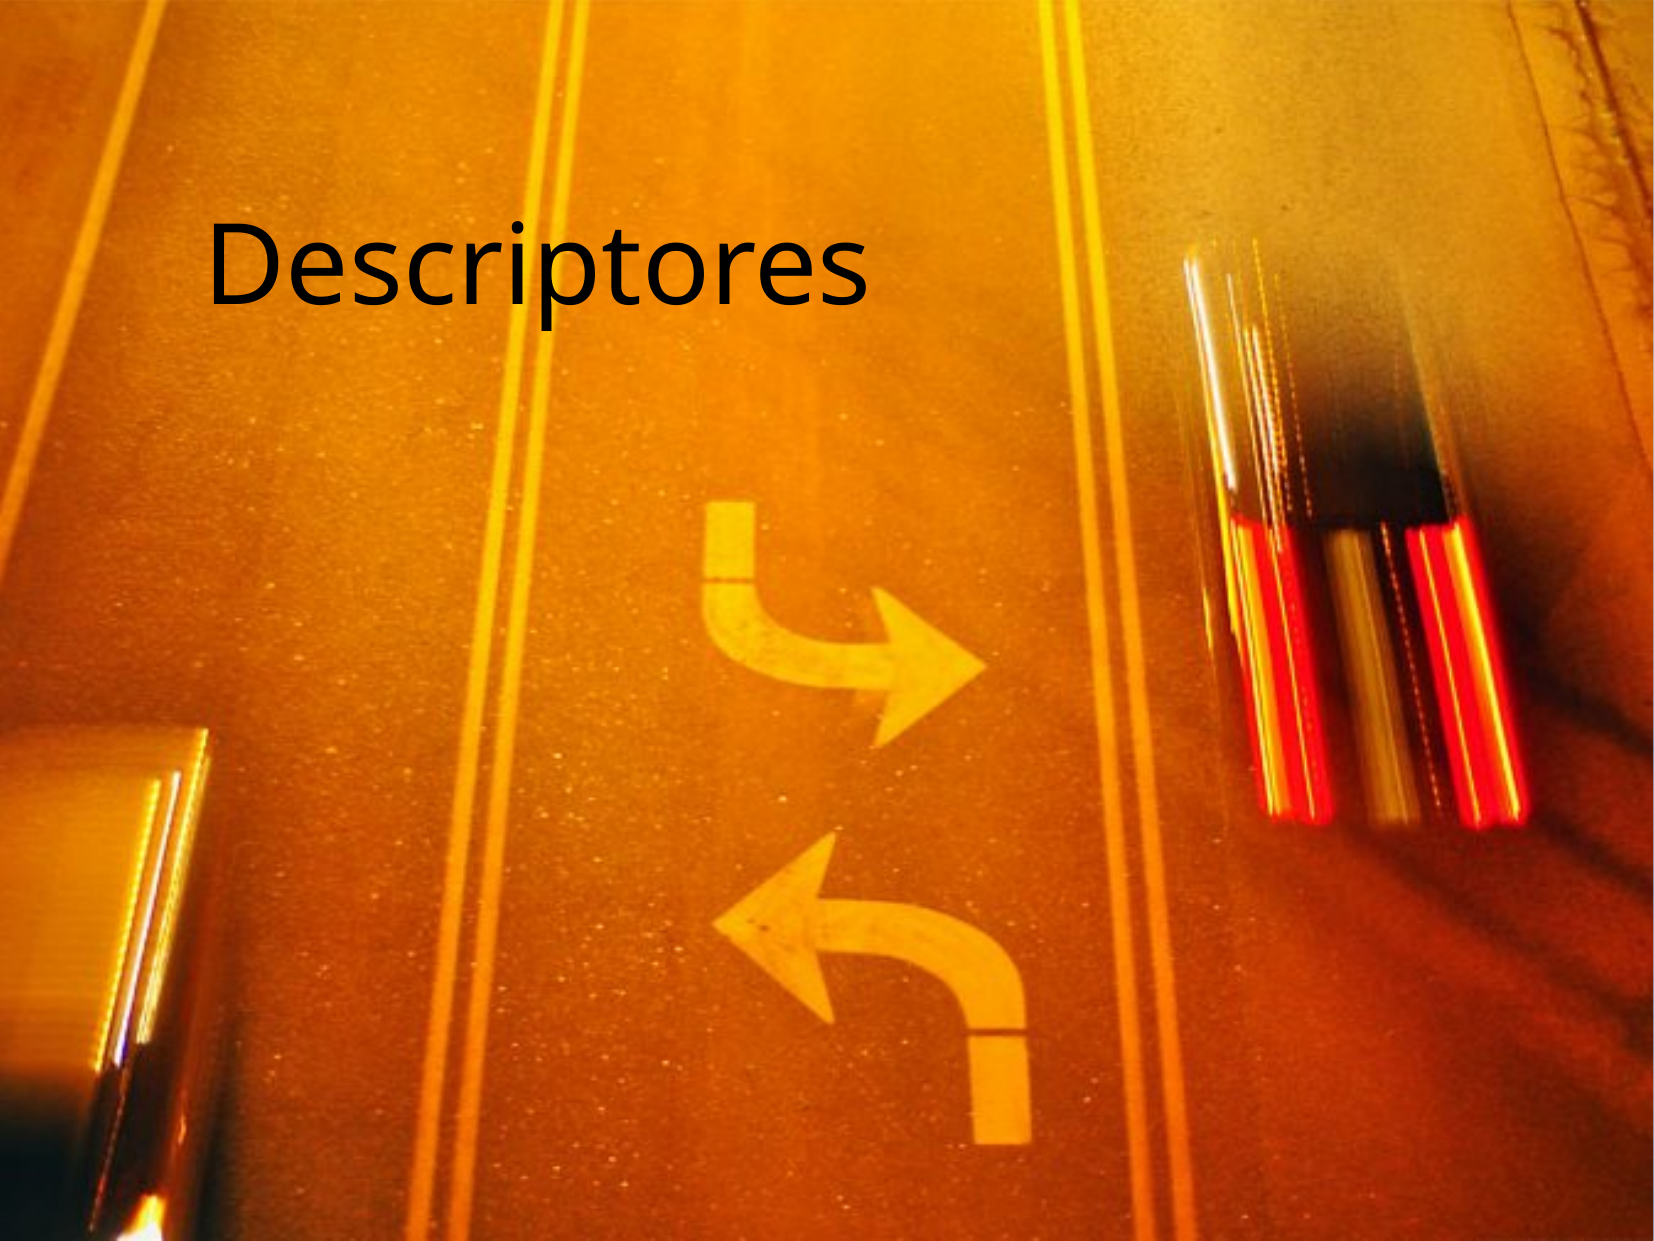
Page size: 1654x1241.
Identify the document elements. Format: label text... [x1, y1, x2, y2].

text_box Descriptores [188, 177, 870, 319]
picture [0, 0, 1654, 1241]
